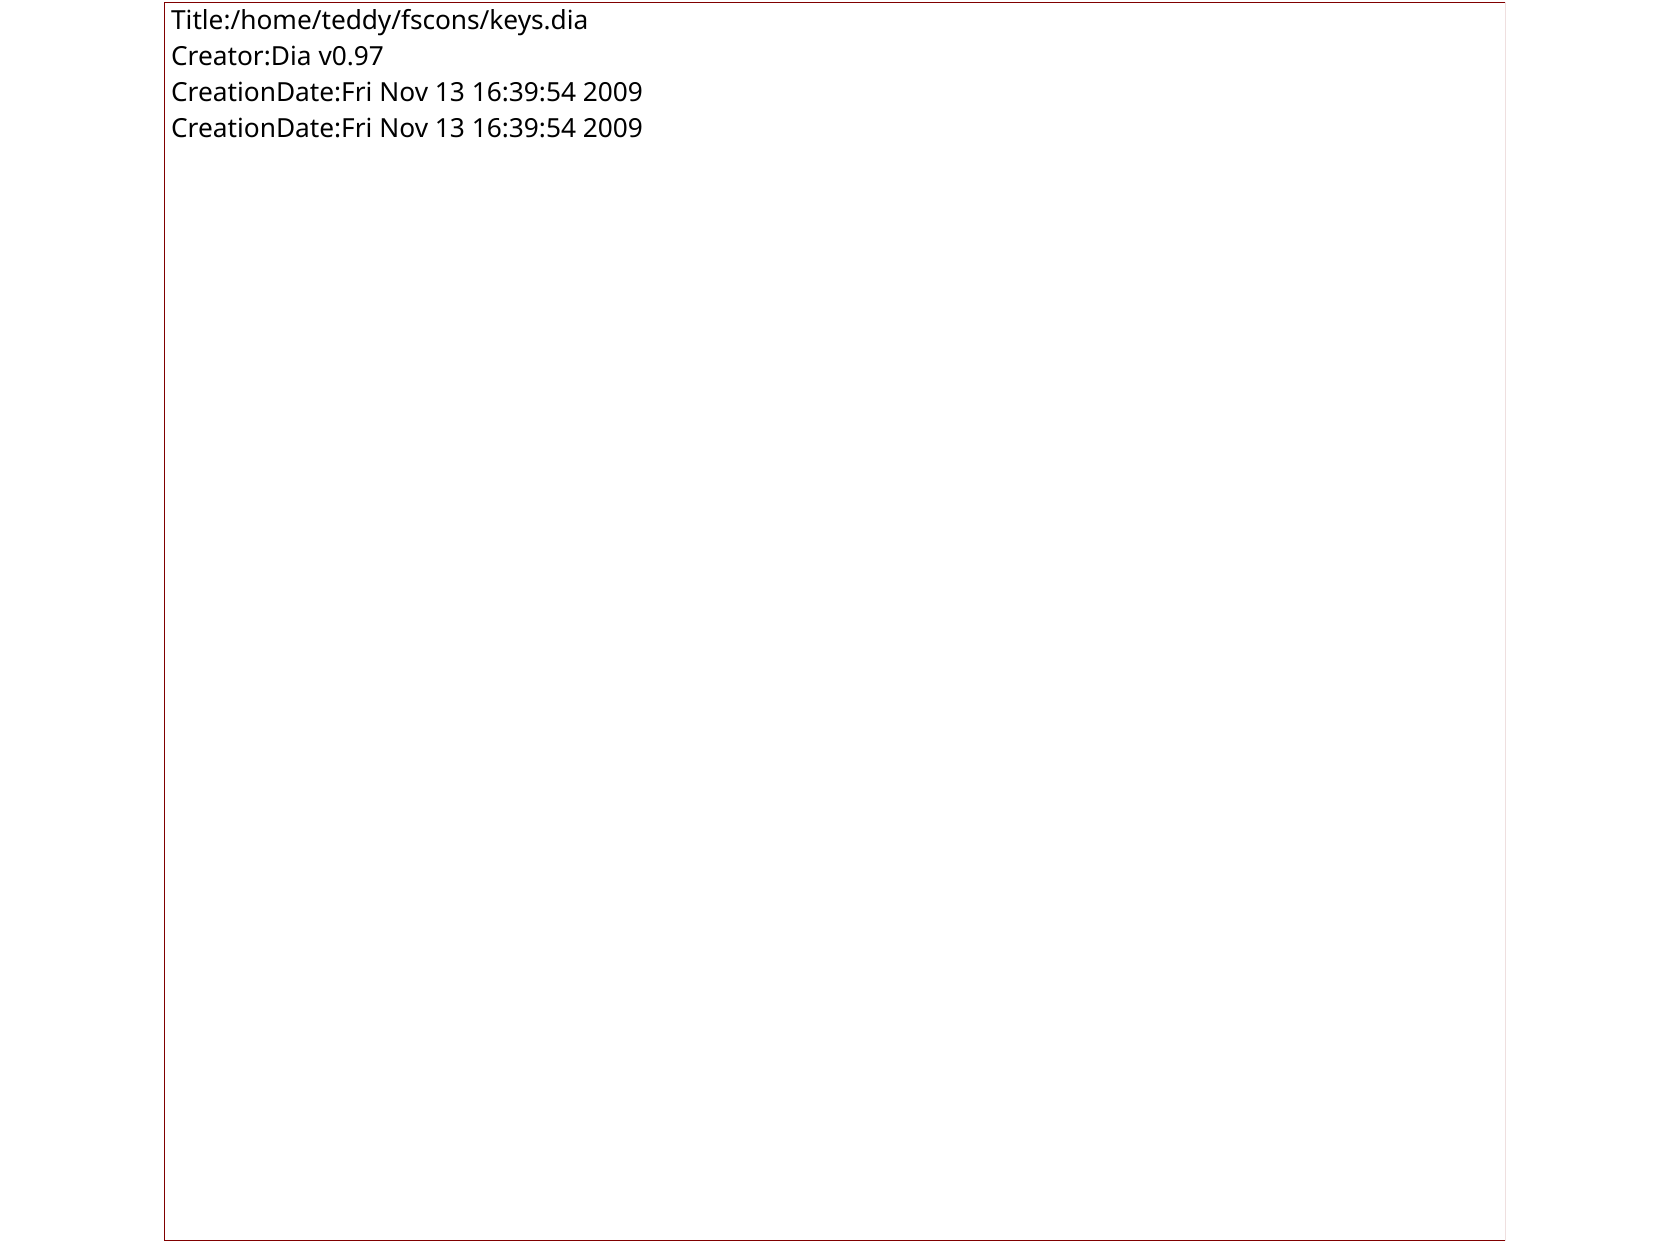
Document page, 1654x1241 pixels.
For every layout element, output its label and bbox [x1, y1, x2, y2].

picture [162, 0, 1506, 1241]
